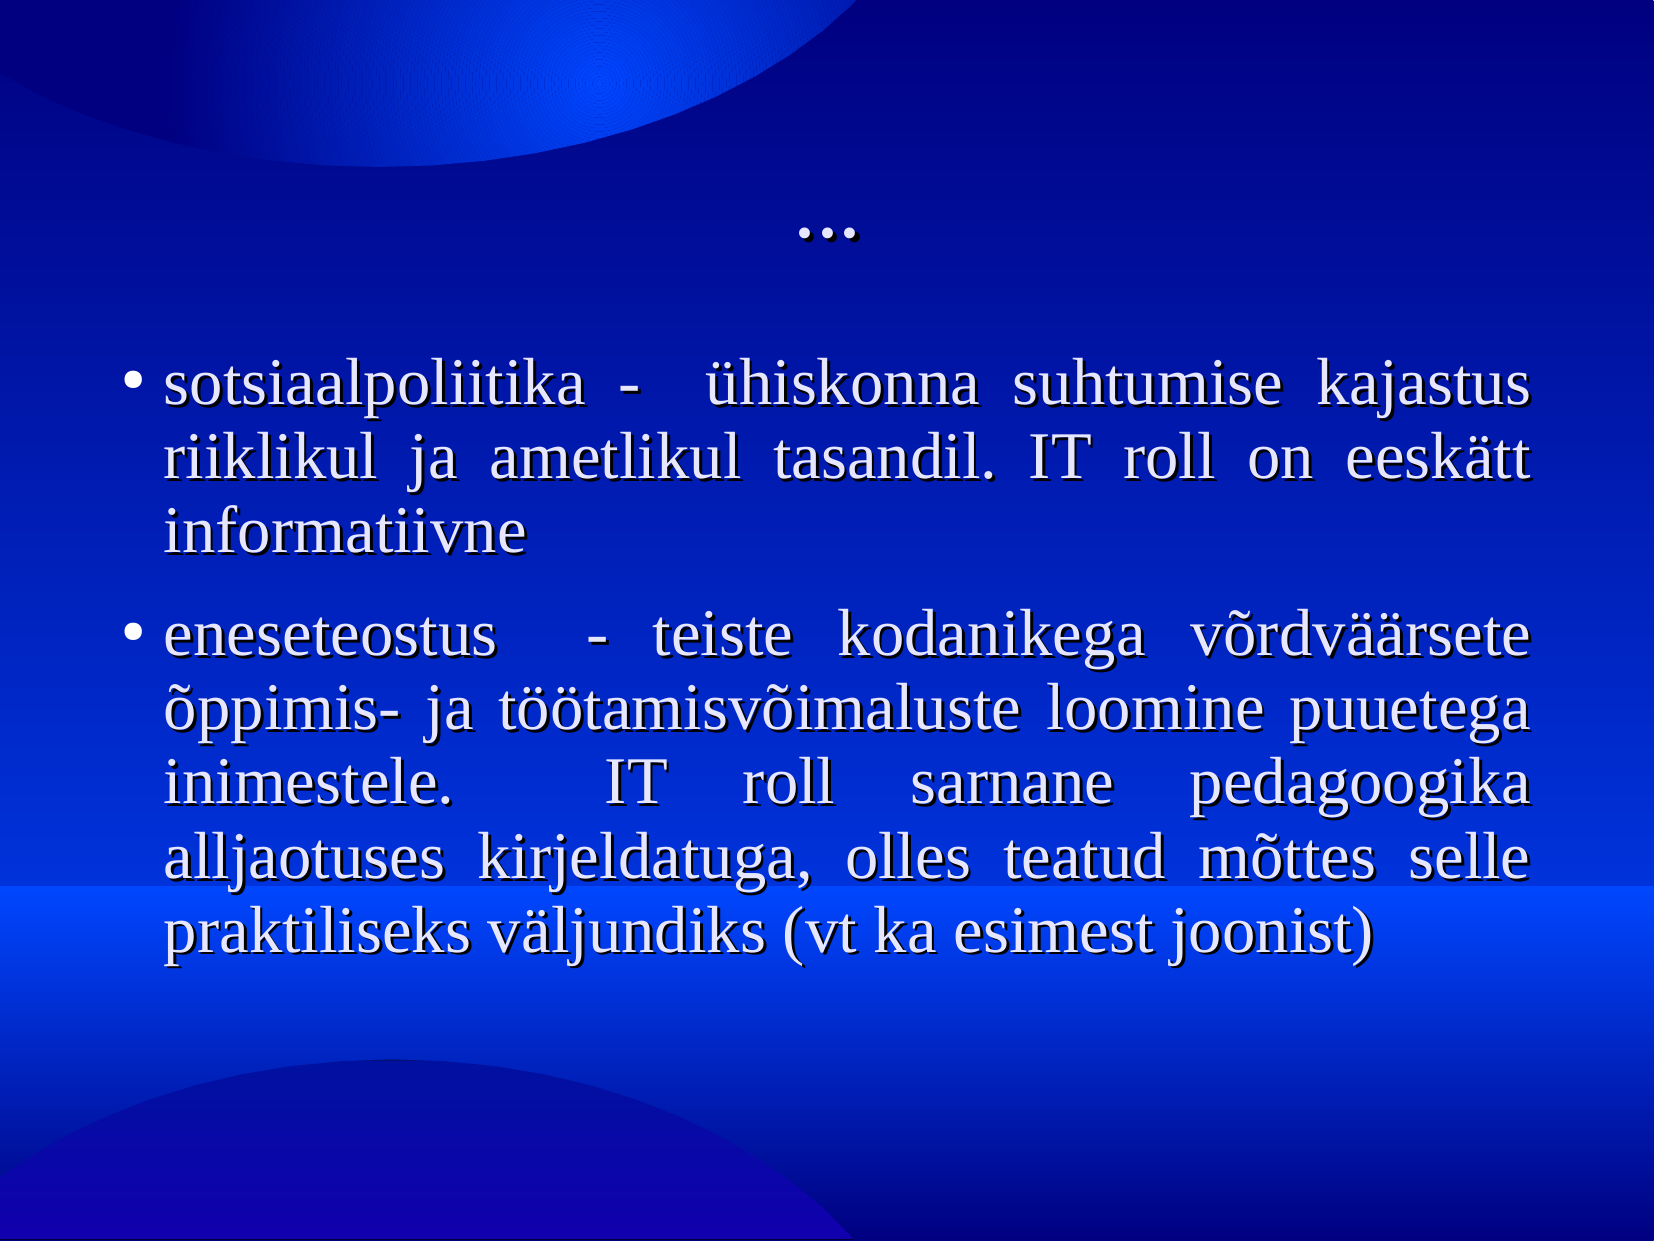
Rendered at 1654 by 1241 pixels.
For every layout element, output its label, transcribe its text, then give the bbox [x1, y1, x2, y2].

list sotsiaalpoliitika - ühiskonna suhtumise kajastus riiklikul ja ametlikul tasandil. IT roll on eeskätt informatiivne eneseteostus - teiste kodanikega võrdväärsete õppimis- ja töötamisvõimaluste loomine puuetega inimestele. IT roll sarnane pedagoogika alljaotuses kirjeldatuga, olles teatud mõttes selle praktiliseks väljundiks (vt ka esimest joonist) [121, 344, 1534, 1127]
title ... [121, 102, 1534, 311]
